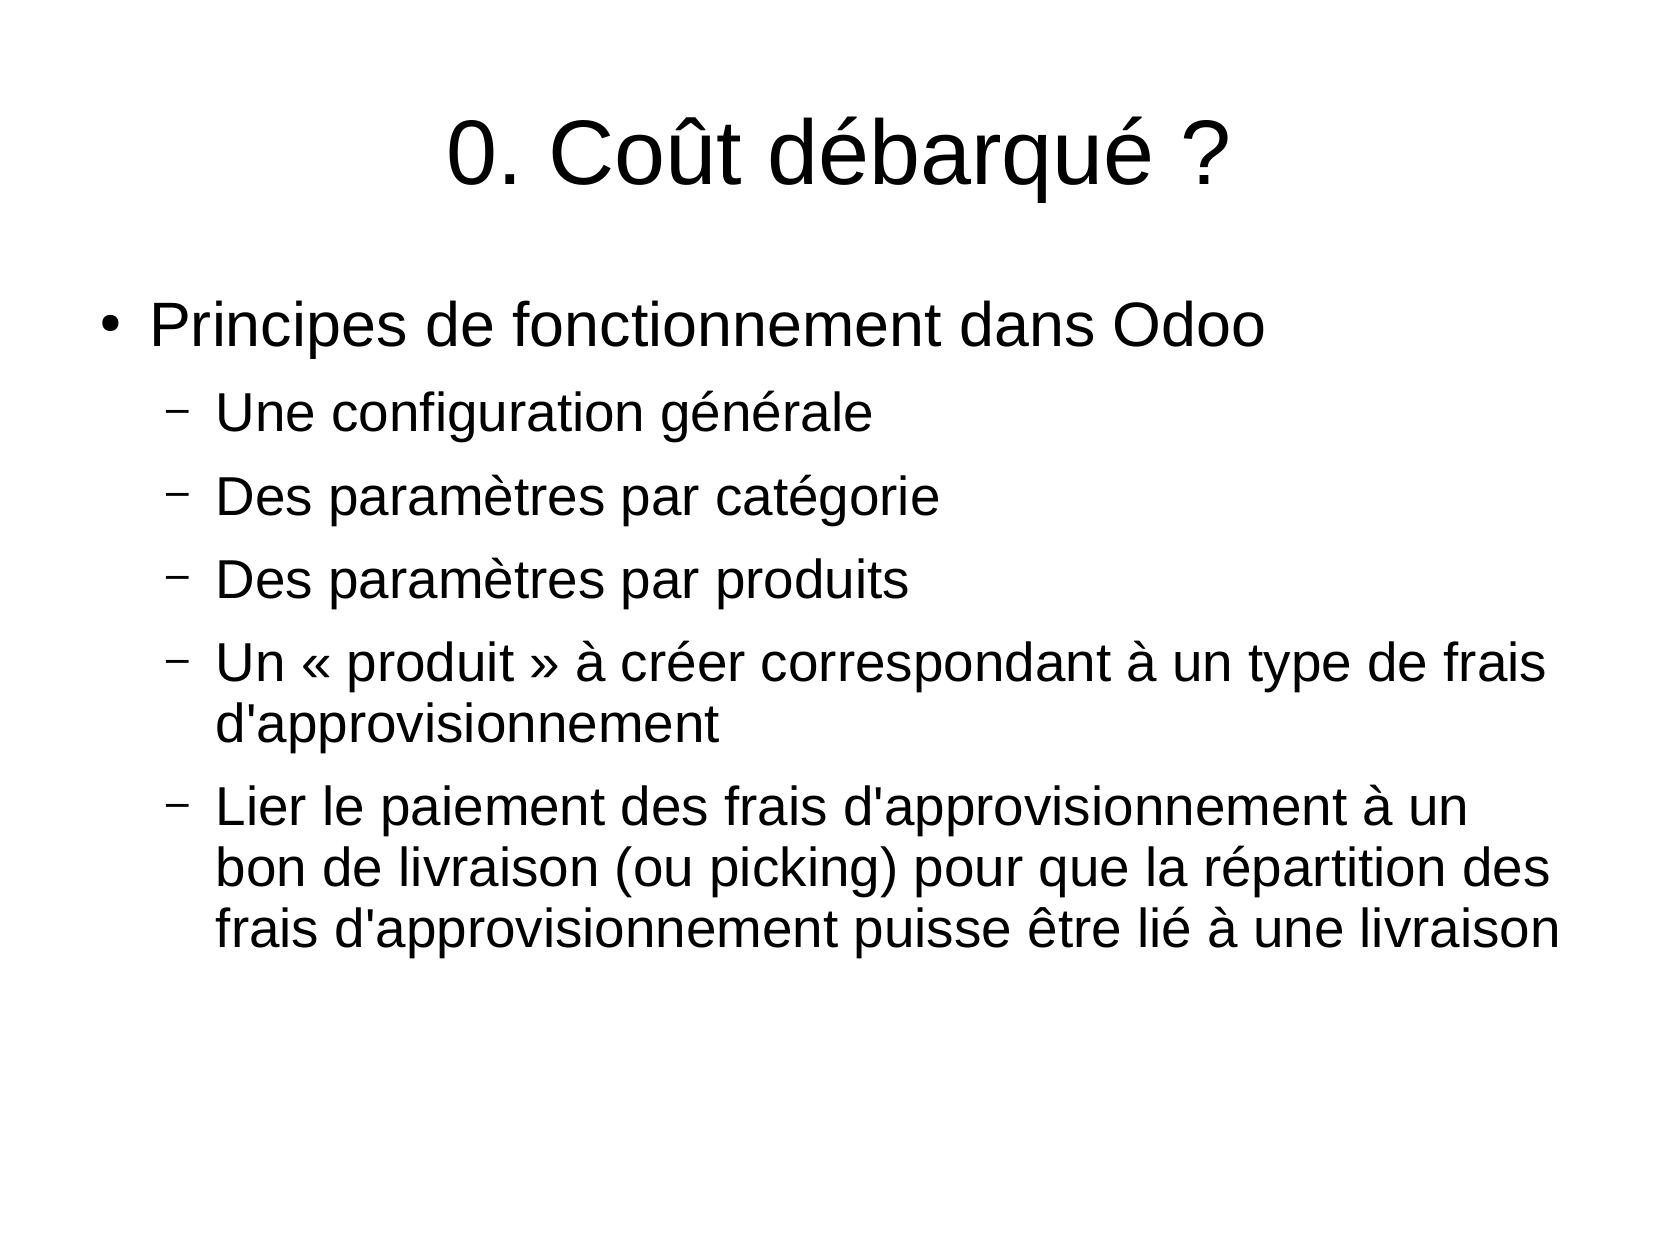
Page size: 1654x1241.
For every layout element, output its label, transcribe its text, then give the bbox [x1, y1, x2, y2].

title 0. Coût débarqué ? [82, 49, 1571, 257]
list Principes de fonctionnement dans Odoo Une configuration générale Des paramètres par catégorie Des paramètres par produits Un « produit » à créer correspondant à un type de frais d'approvisionnement Lier le paiement des frais d'approvisionnement à un bon de livraison (ou picking) pour que la répartition des frais d'approvisionnement puisse être lié à une livraison [82, 290, 1571, 1010]
